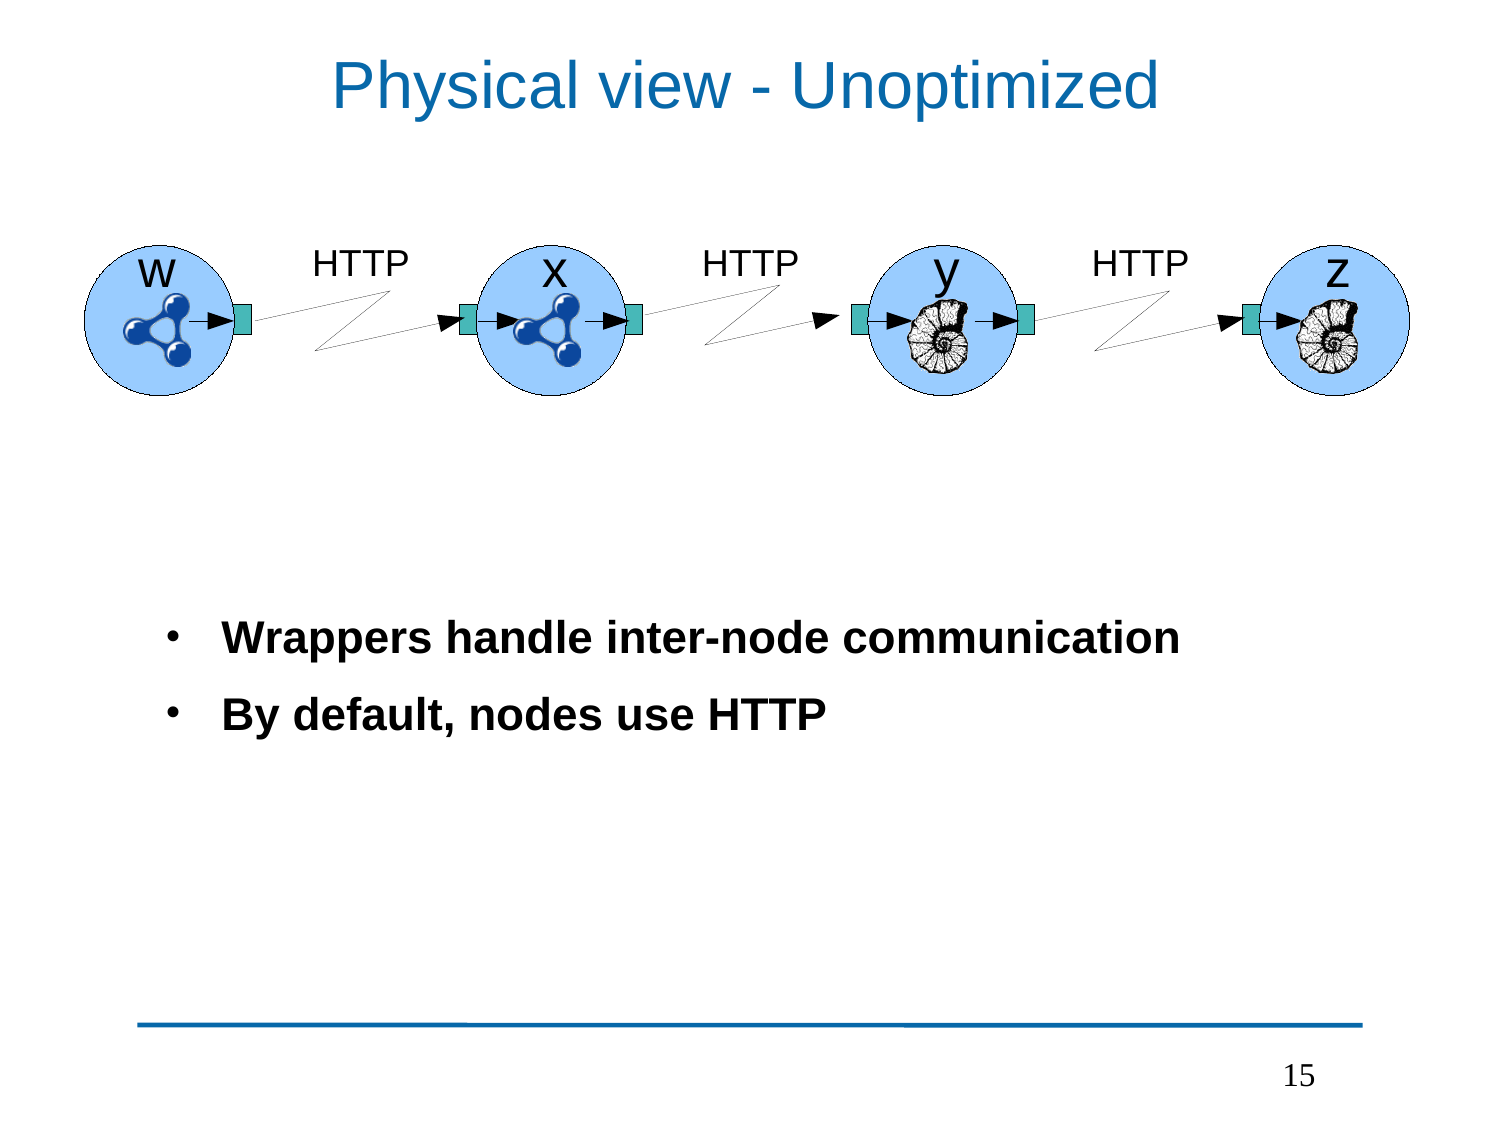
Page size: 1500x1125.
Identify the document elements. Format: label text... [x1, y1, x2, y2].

text_box HTTP [687, 231, 815, 292]
picture [123, 293, 191, 368]
text_box HTTP [297, 231, 425, 292]
text_box [851, 249, 1035, 396]
text_box [84, 252, 252, 396]
text_box z [1310, 227, 1367, 306]
picture [907, 299, 968, 374]
text_box [1242, 249, 1410, 396]
text_box w [123, 227, 191, 293]
text_box y [918, 227, 975, 306]
title Physical view - Unoptimized [70, 7, 1423, 130]
text_box [459, 249, 643, 396]
text_box HTTP [1076, 231, 1205, 292]
picture [513, 293, 581, 368]
text_box x [527, 227, 583, 306]
list Wrappers handle inter-node communication By default, nodes use HTTP [142, 554, 1500, 1035]
picture [1296, 299, 1358, 374]
